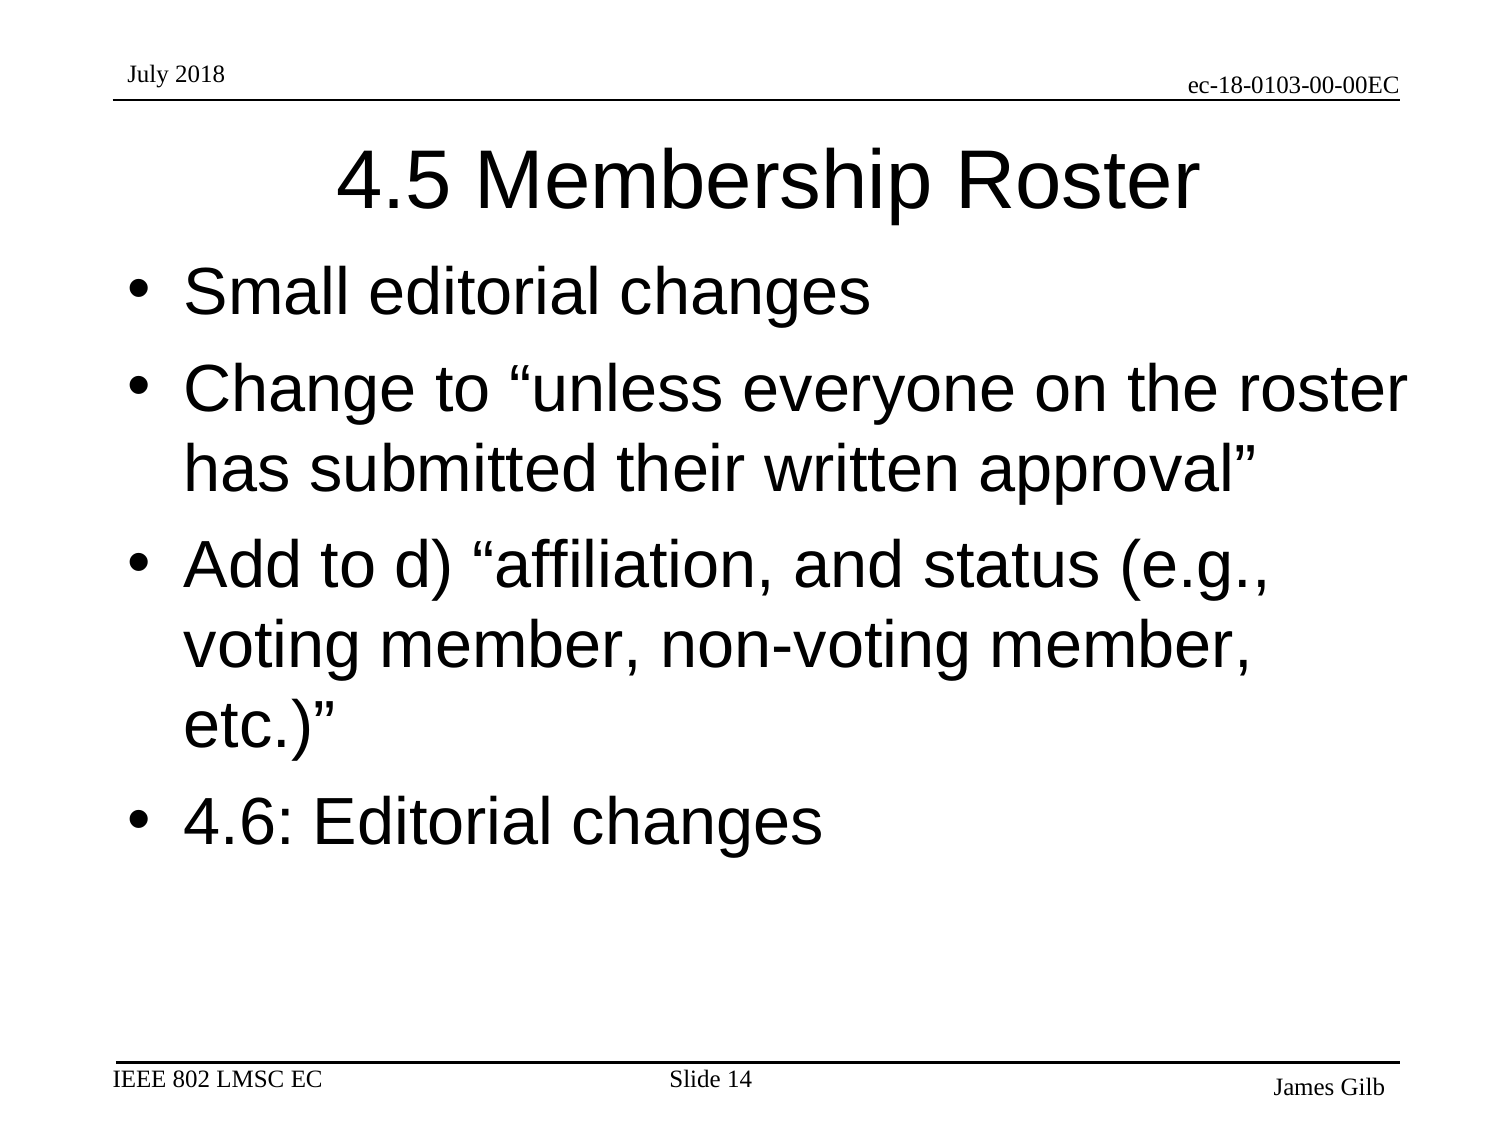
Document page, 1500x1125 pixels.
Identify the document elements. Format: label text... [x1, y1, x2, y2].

list Small editorial changes Change to “unless everyone on the roster has submitted their written approval” Add to d) “affiliation, and status (e.g., voting member, non-voting member, etc.)” 4.6: Editorial changes [112, 239, 1426, 1051]
title 4.5 Membership Roster [112, 112, 1426, 238]
